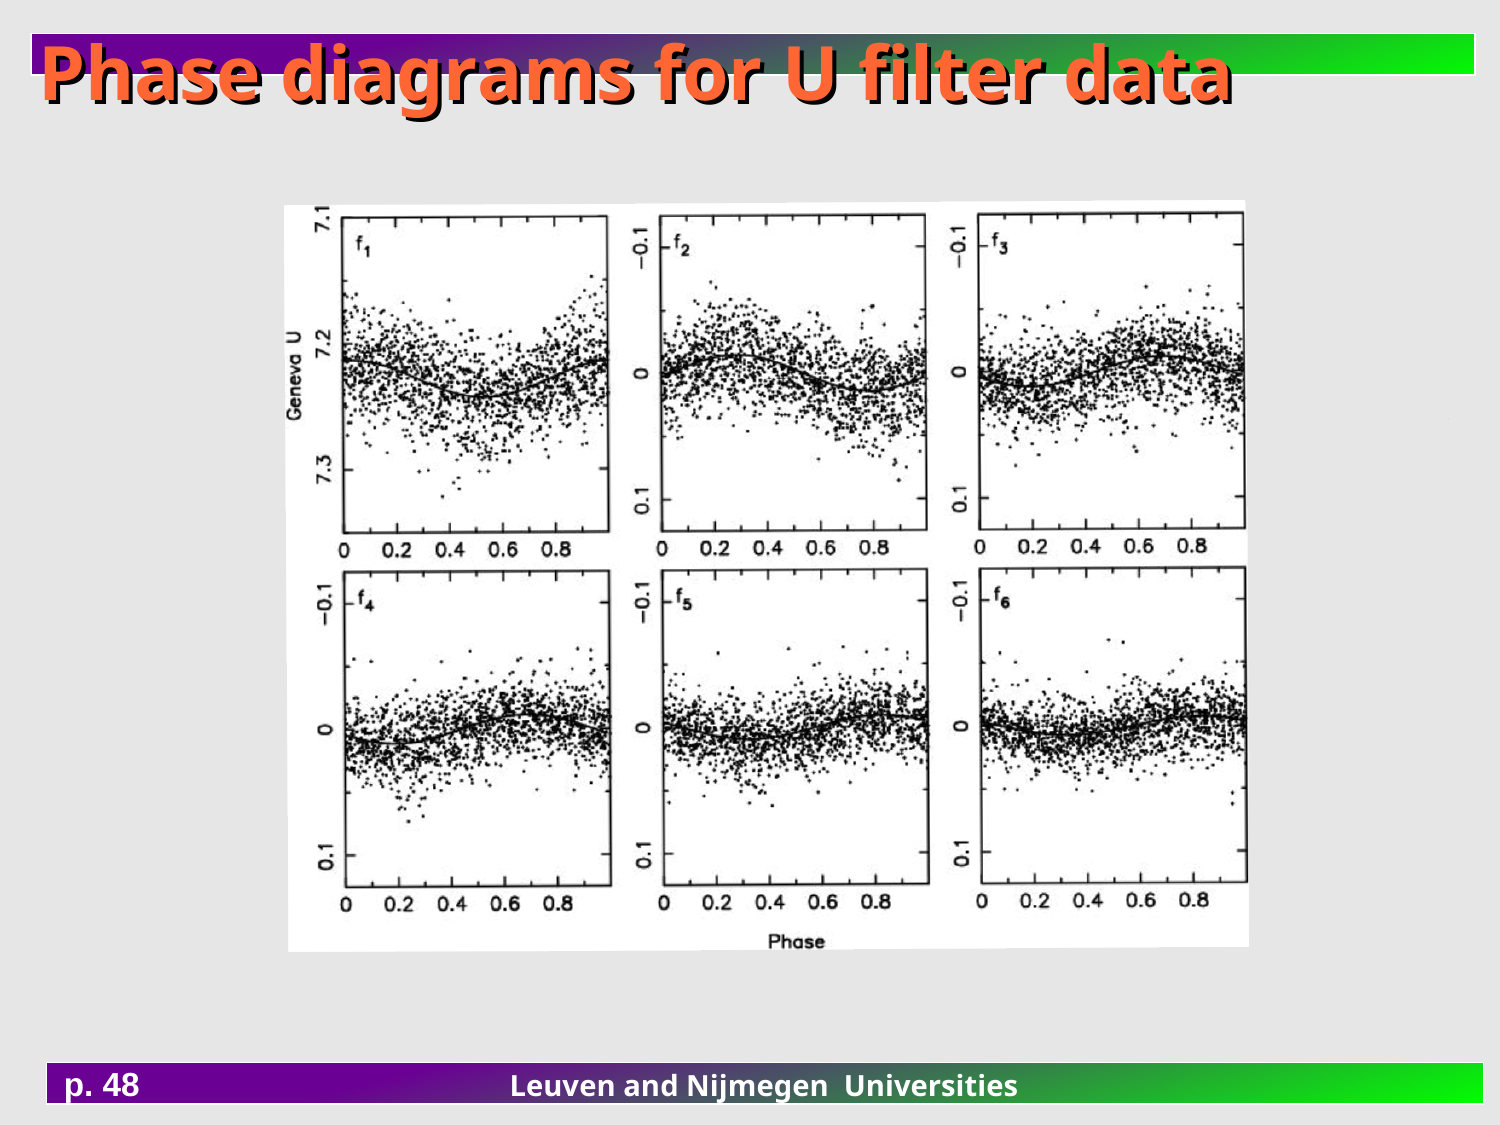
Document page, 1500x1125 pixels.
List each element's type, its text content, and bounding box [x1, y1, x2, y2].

title Phase diagrams for U filter data [38, 18, 1475, 124]
picture [283, 199, 1249, 952]
